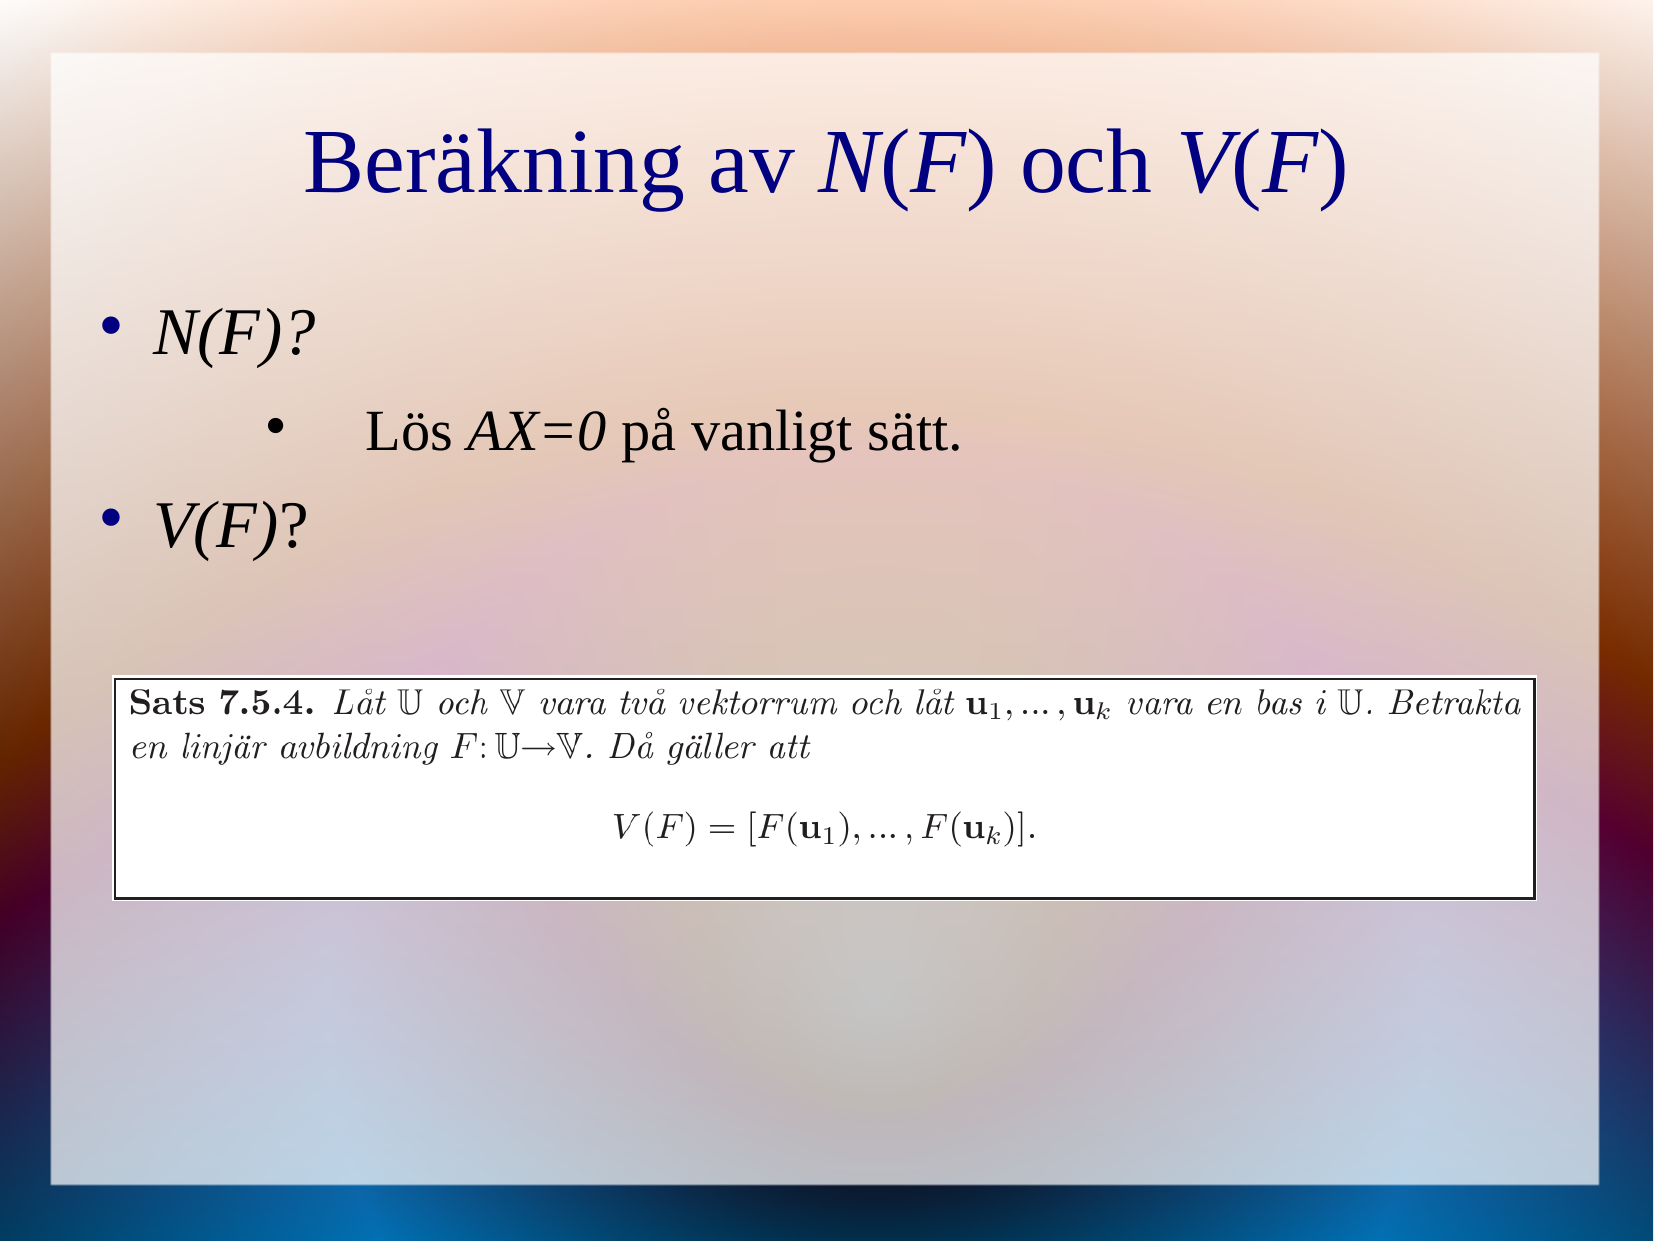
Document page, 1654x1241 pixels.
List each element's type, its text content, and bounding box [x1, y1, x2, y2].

list N(F)? Lös AX=0 på vanligt sätt. V(F)? [82, 290, 1570, 1019]
picture [0, 0, 1654, 1241]
title Beräkning av N(F) och V(F) [82, 62, 1570, 256]
